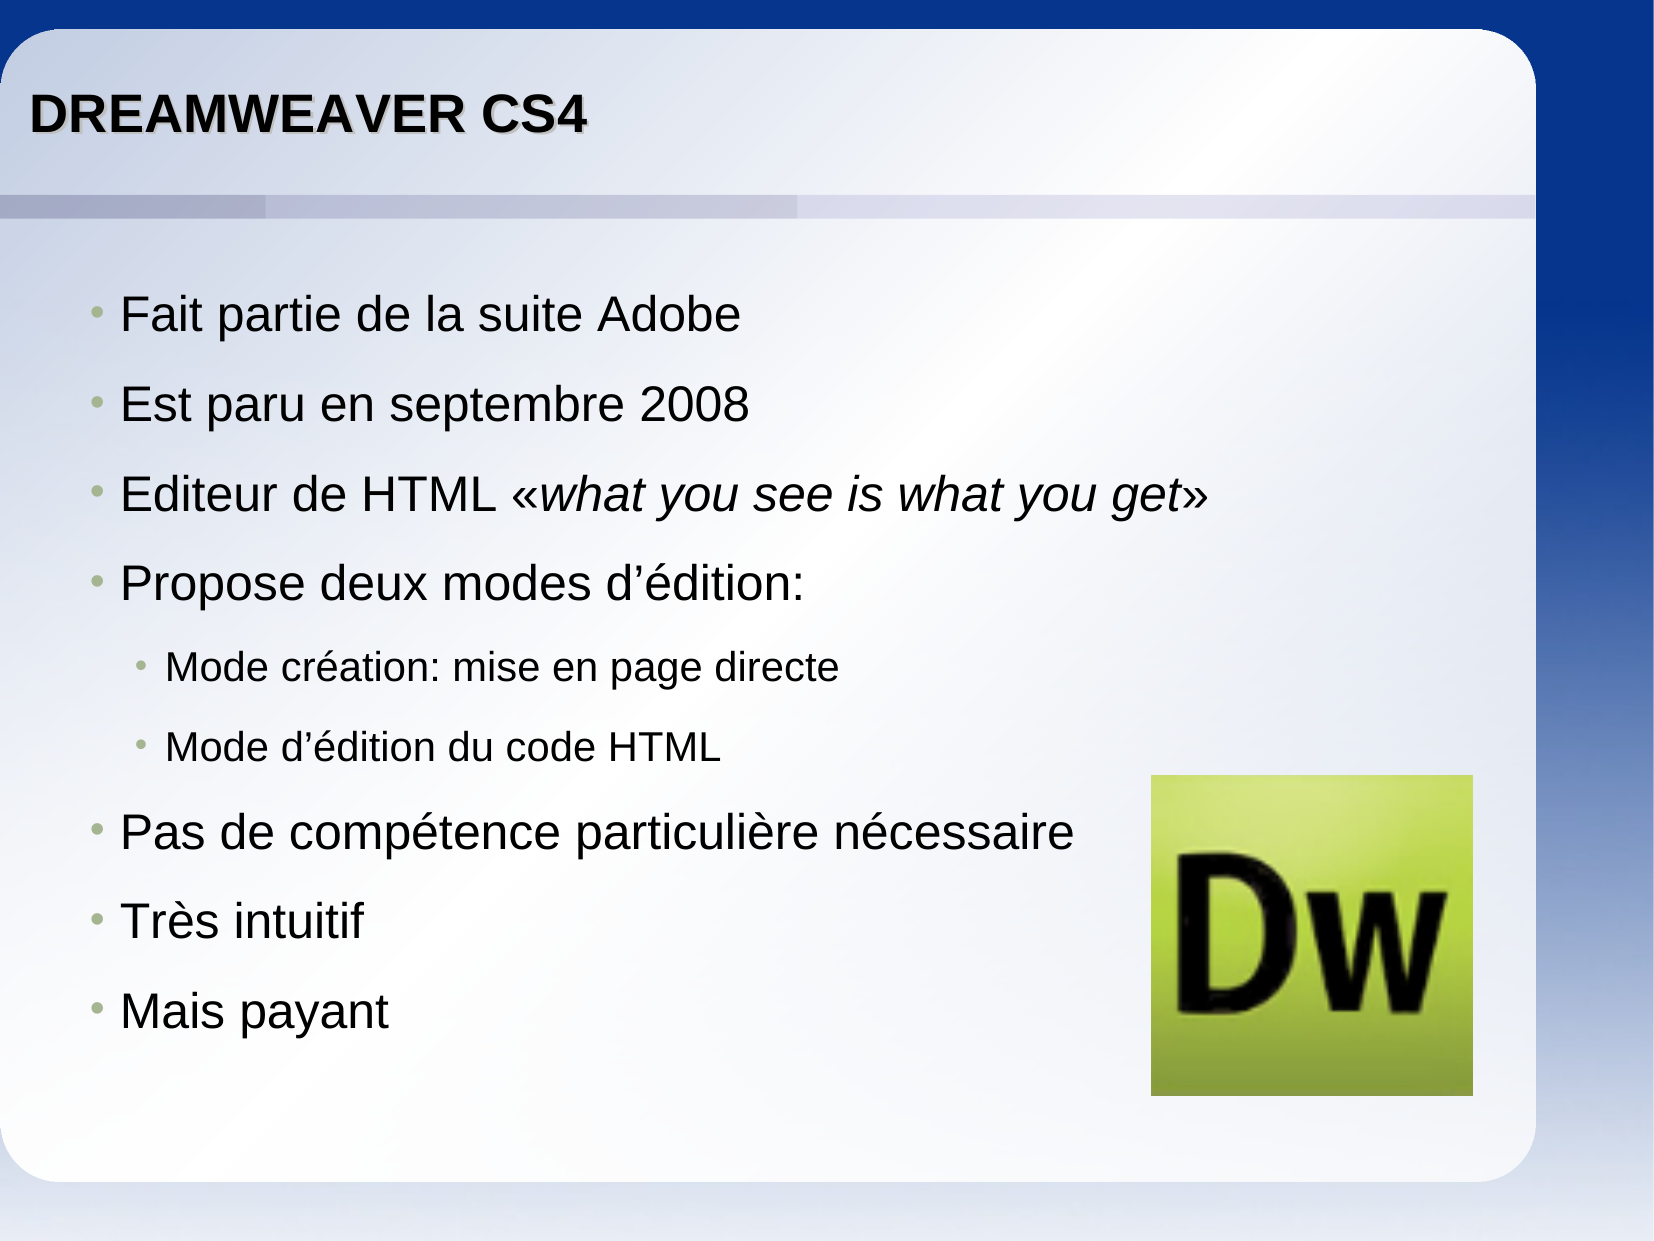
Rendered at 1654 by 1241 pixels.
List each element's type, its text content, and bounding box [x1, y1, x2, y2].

text_box Fait partie de la suite Adobe Est paru en septembre 2008 Editeur de HTML «what you see is what you get» Propose deux modes d’édition: Mode création: mise en page directe Mode d’édition du code HTML Pas de compétence particulière nécessaire Très intuitif Mais payant [75, 274, 1436, 1047]
picture [1151, 775, 1473, 1096]
picture [0, 0, 1654, 1241]
title DREAMWEAVER CS4 [29, 49, 1506, 178]
